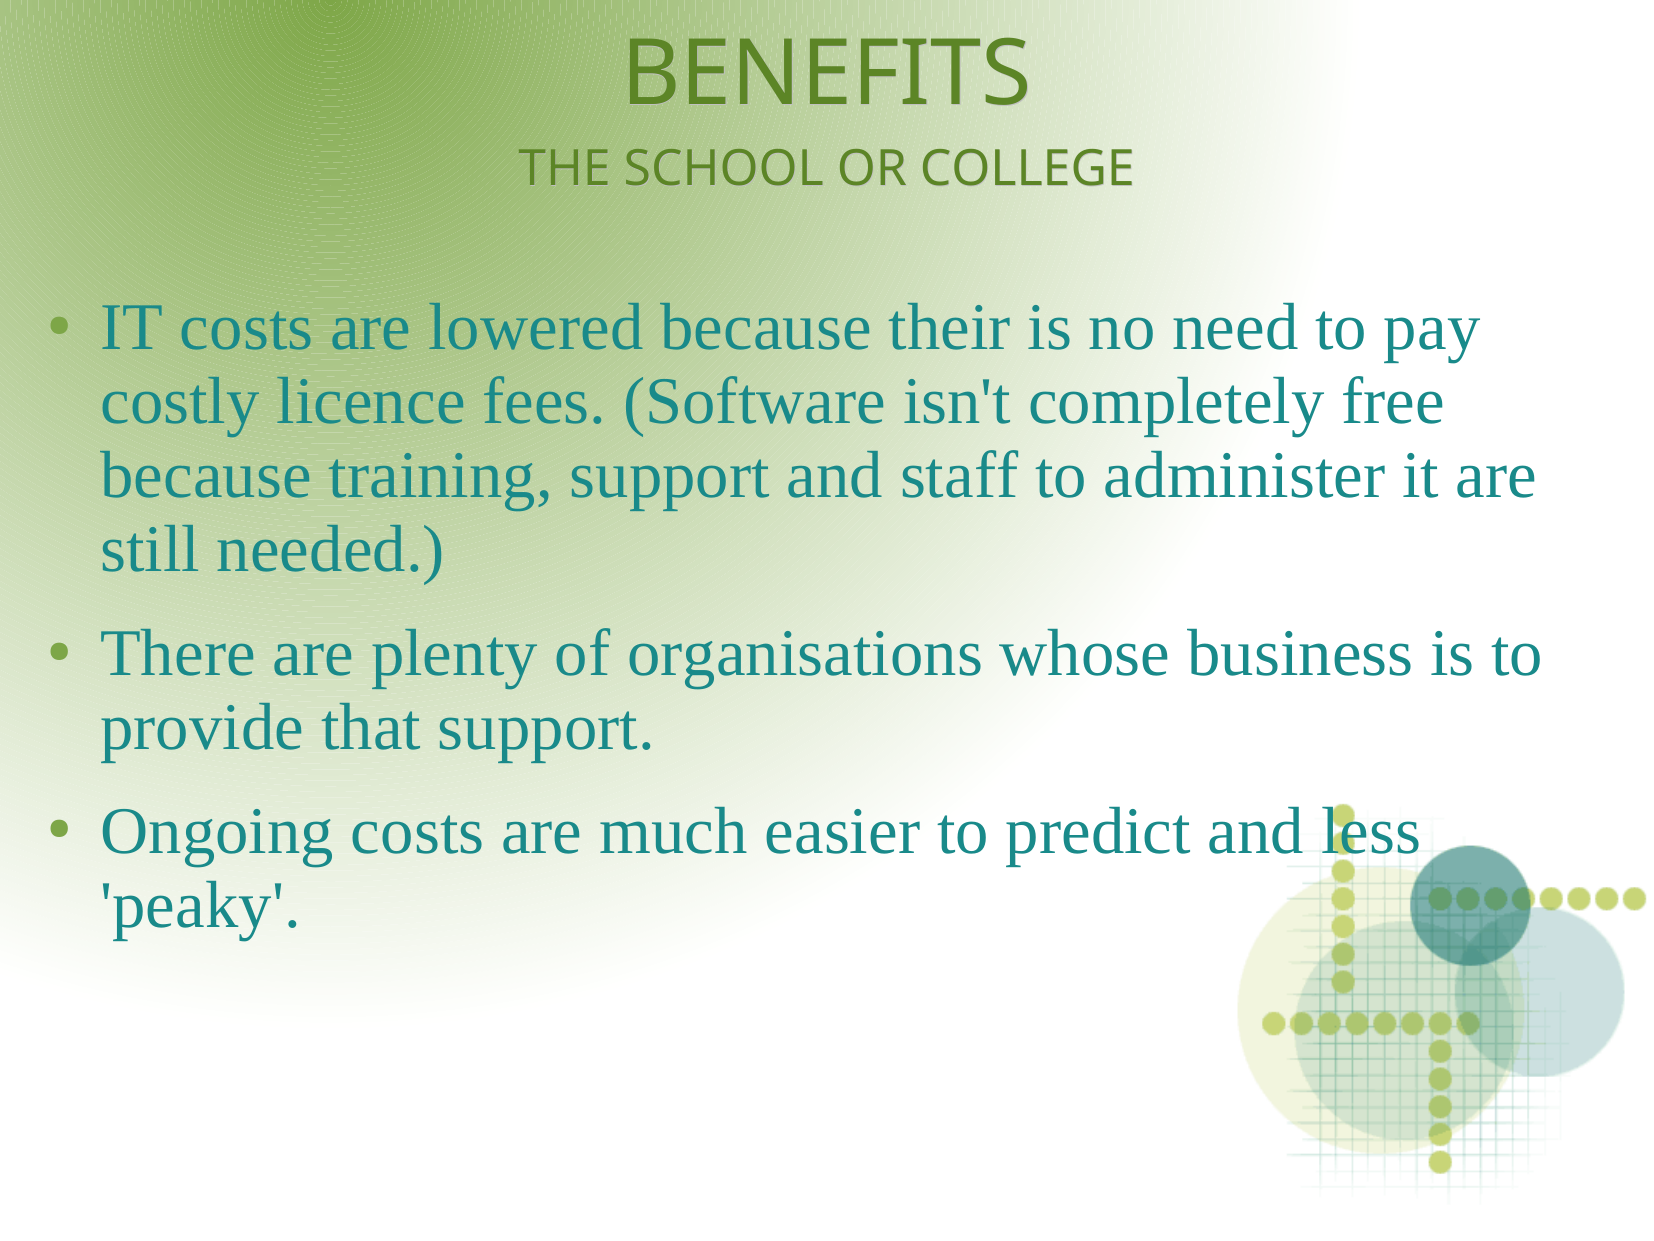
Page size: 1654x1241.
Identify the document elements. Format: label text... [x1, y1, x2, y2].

title BENEFITS THE SCHOOL OR COLLEGE [59, 20, 1595, 187]
list IT costs are lowered because their is no need to pay costly licence fees. (Software isn't completely free because training, support and staff to administer it are still needed.) There are plenty of organisations whose business is to provide that support. Ongoing costs are much easier to predict and less 'peaky'. [29, 290, 1625, 1094]
picture [1224, 792, 1654, 1211]
